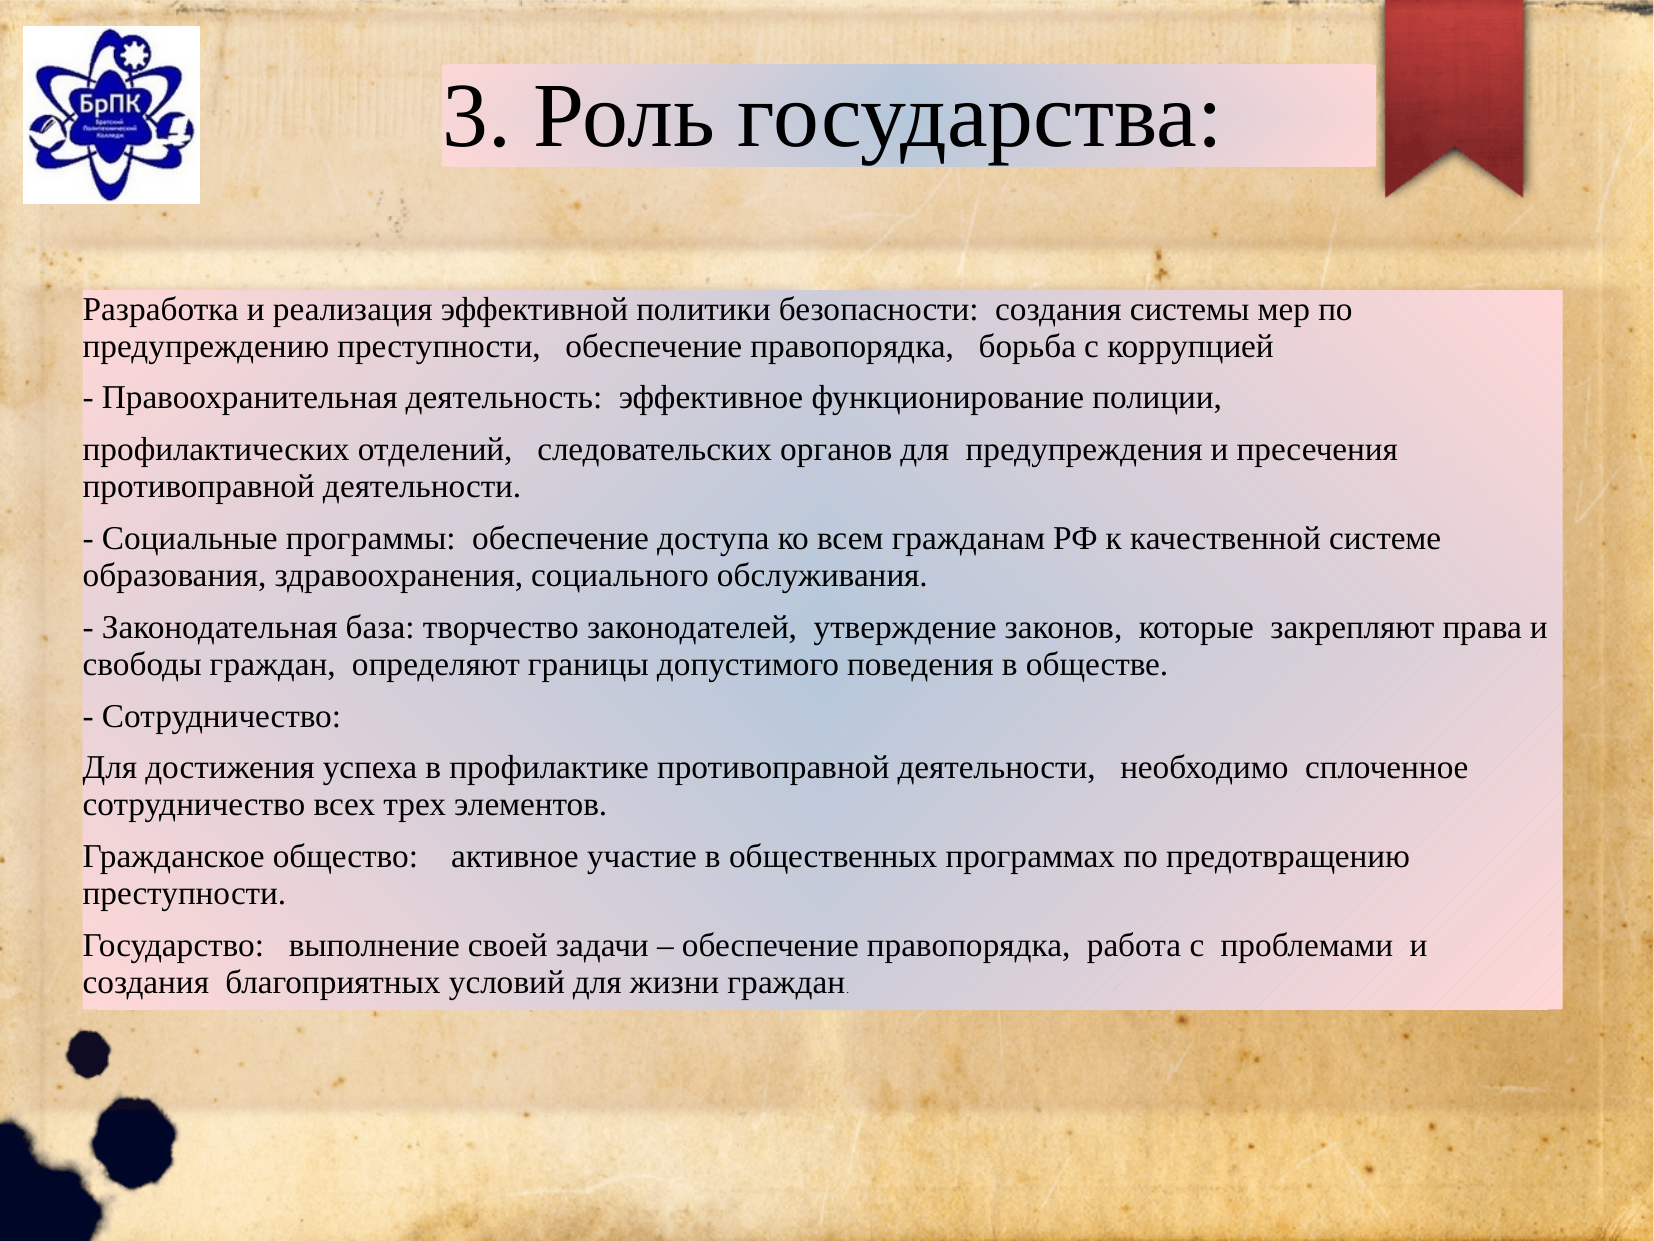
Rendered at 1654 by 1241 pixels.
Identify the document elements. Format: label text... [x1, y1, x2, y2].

picture [0, 0, 1654, 1241]
title 3. Роль государства: [442, 64, 1377, 167]
list Разработка и реализация эффективной политики безопасности: создания системы мер по предупреждению преступности, обеспечение правопорядка, борьба с коррупцией - Правоохранительная деятельность: эффективное функционирование полиции, профилактических отделений, следовательских органов для предупреждения и пресечения противоправной деятельности. - Социальные программы: обеспечение доступа ко всем гражданам РФ к качественной системе образования, здравоохранения, социального обслуживания. - Законодательная база: творчество законодателей, утверждение законов, которые закрепляют права и свободы граждан, определяют границы допустимого поведения в обществе. - Сотрудничество: Для достижения успеха в профилактике противоправной деятельности, необходимо сплоченное сотрудничество всех трех элементов. Гражданское общество: активное участие в общественных программах по предотвращению преступности. Государство: выполнение своей задачи – обеспечение правопорядка, работа с проблемами и создания благоприятных условий для жизни граждан. [82, 290, 1563, 1010]
